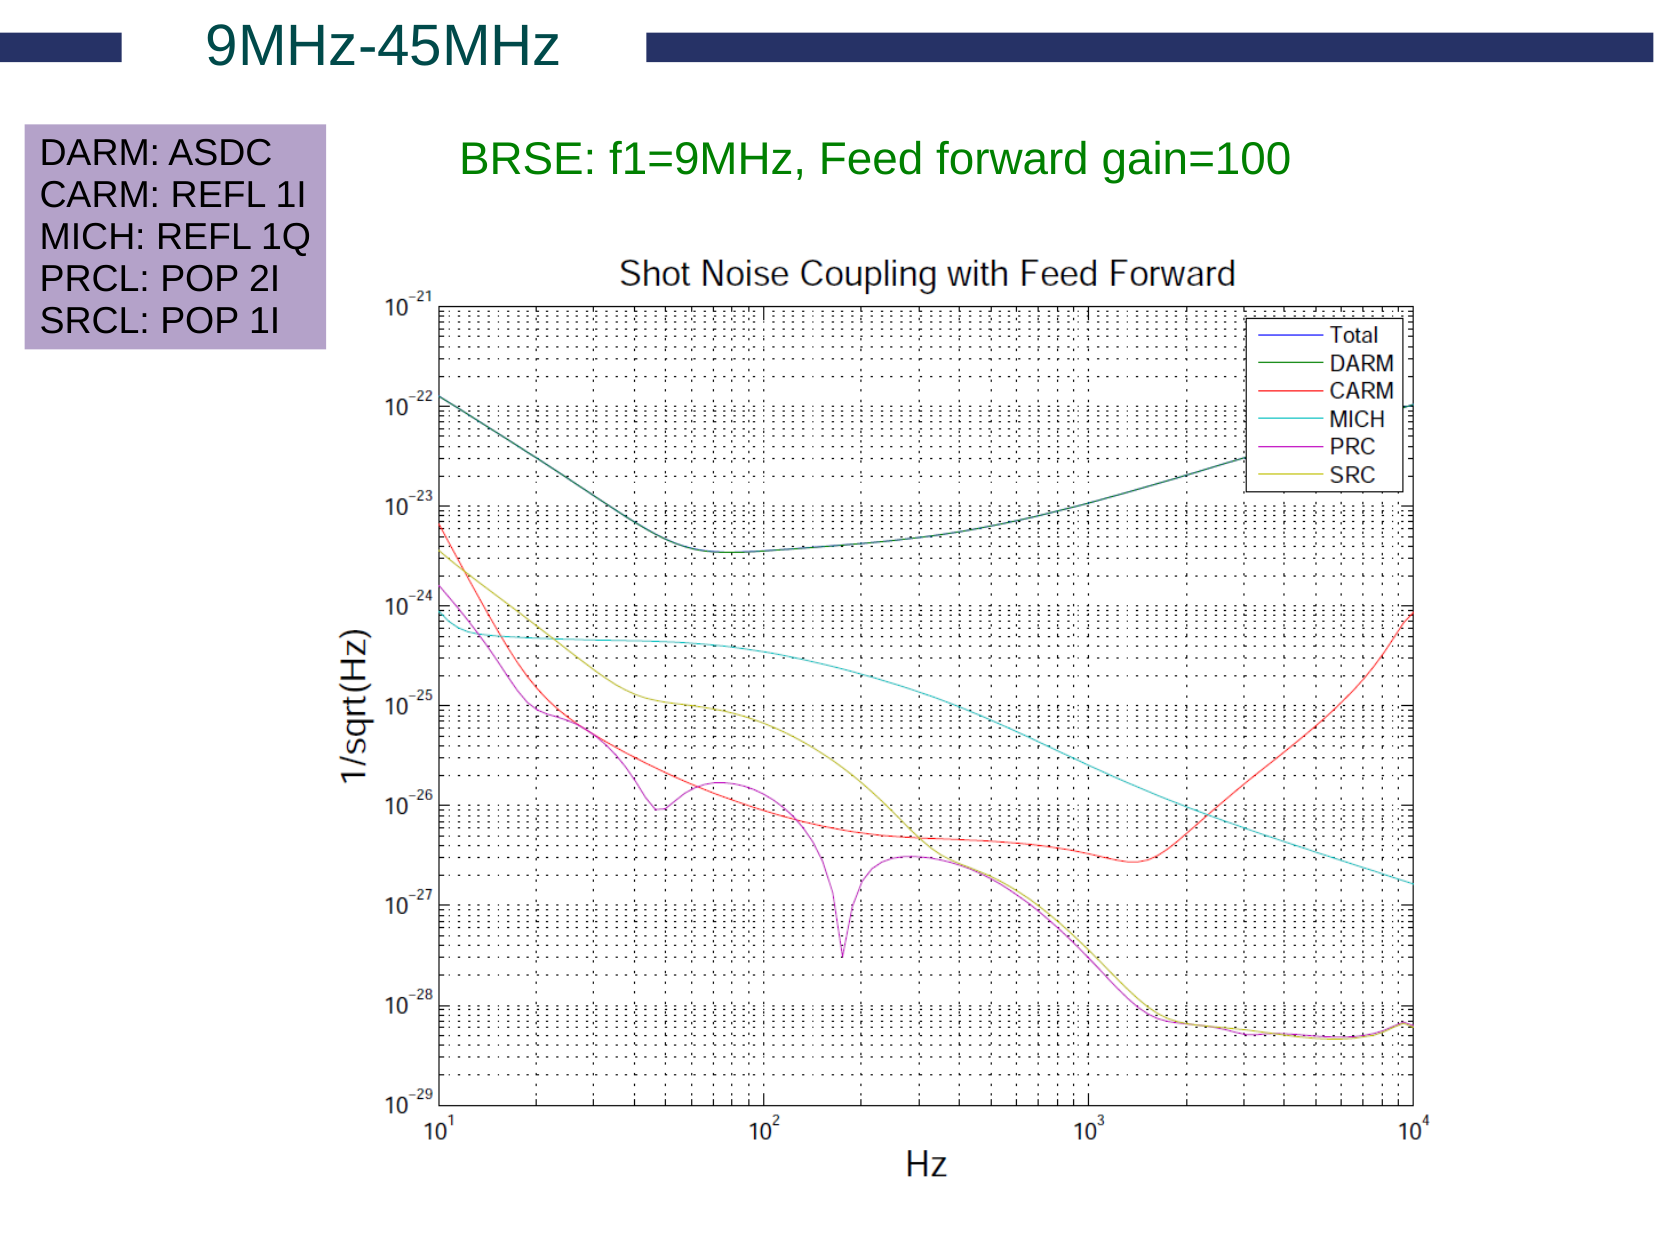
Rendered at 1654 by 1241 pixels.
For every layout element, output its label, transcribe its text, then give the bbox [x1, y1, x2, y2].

text_box DARM: ASDC CARM: REFL 1I MICH: REFL 1Q PRCL: POP 2I SRCL: POP 1I [24, 124, 326, 350]
picture [307, 236, 1471, 1212]
text_box BRSE: f1=9MHz, Feed forward gain=100 [444, 125, 1307, 192]
title 9MHz-45MHz [121, 12, 647, 78]
